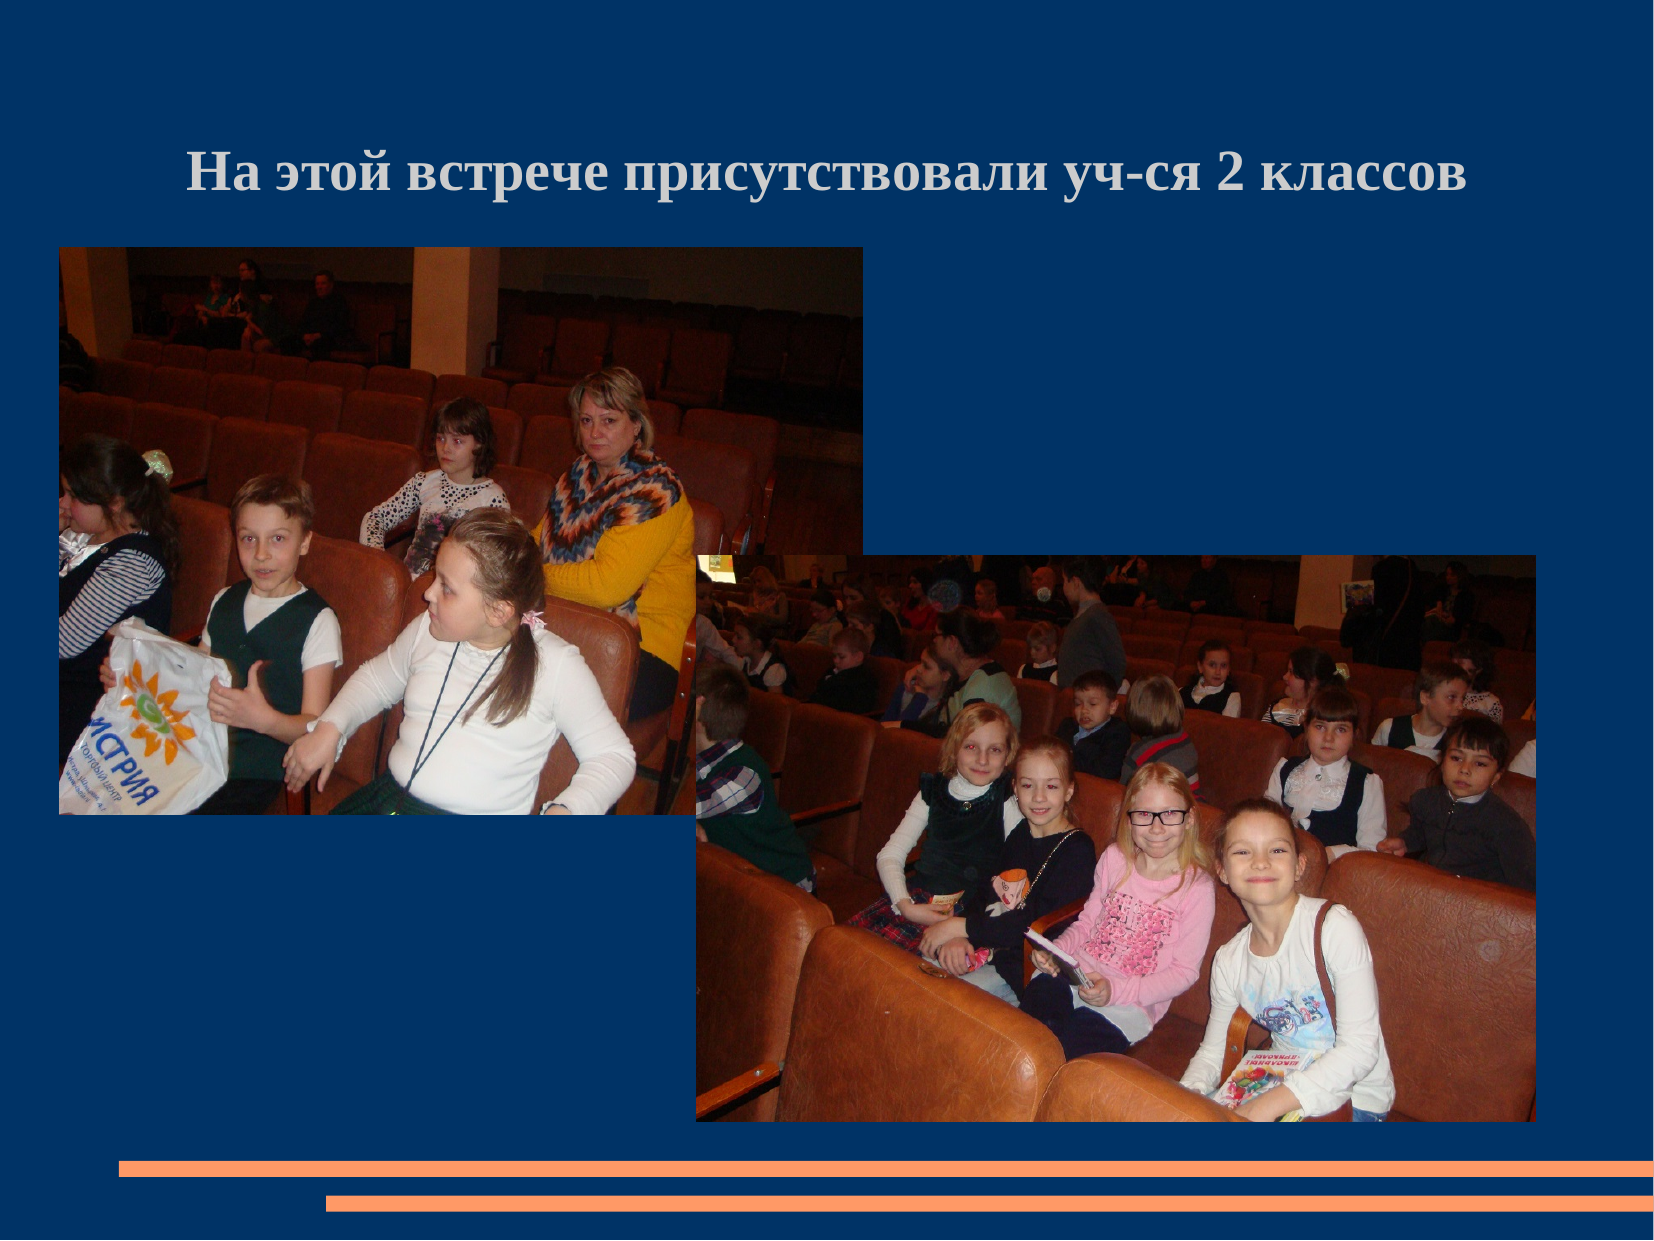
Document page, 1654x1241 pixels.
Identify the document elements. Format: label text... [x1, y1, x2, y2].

subtitle На этой встрече присутствовали уч-ся 2 классов [121, 46, 1534, 296]
picture [59, 247, 1536, 1123]
